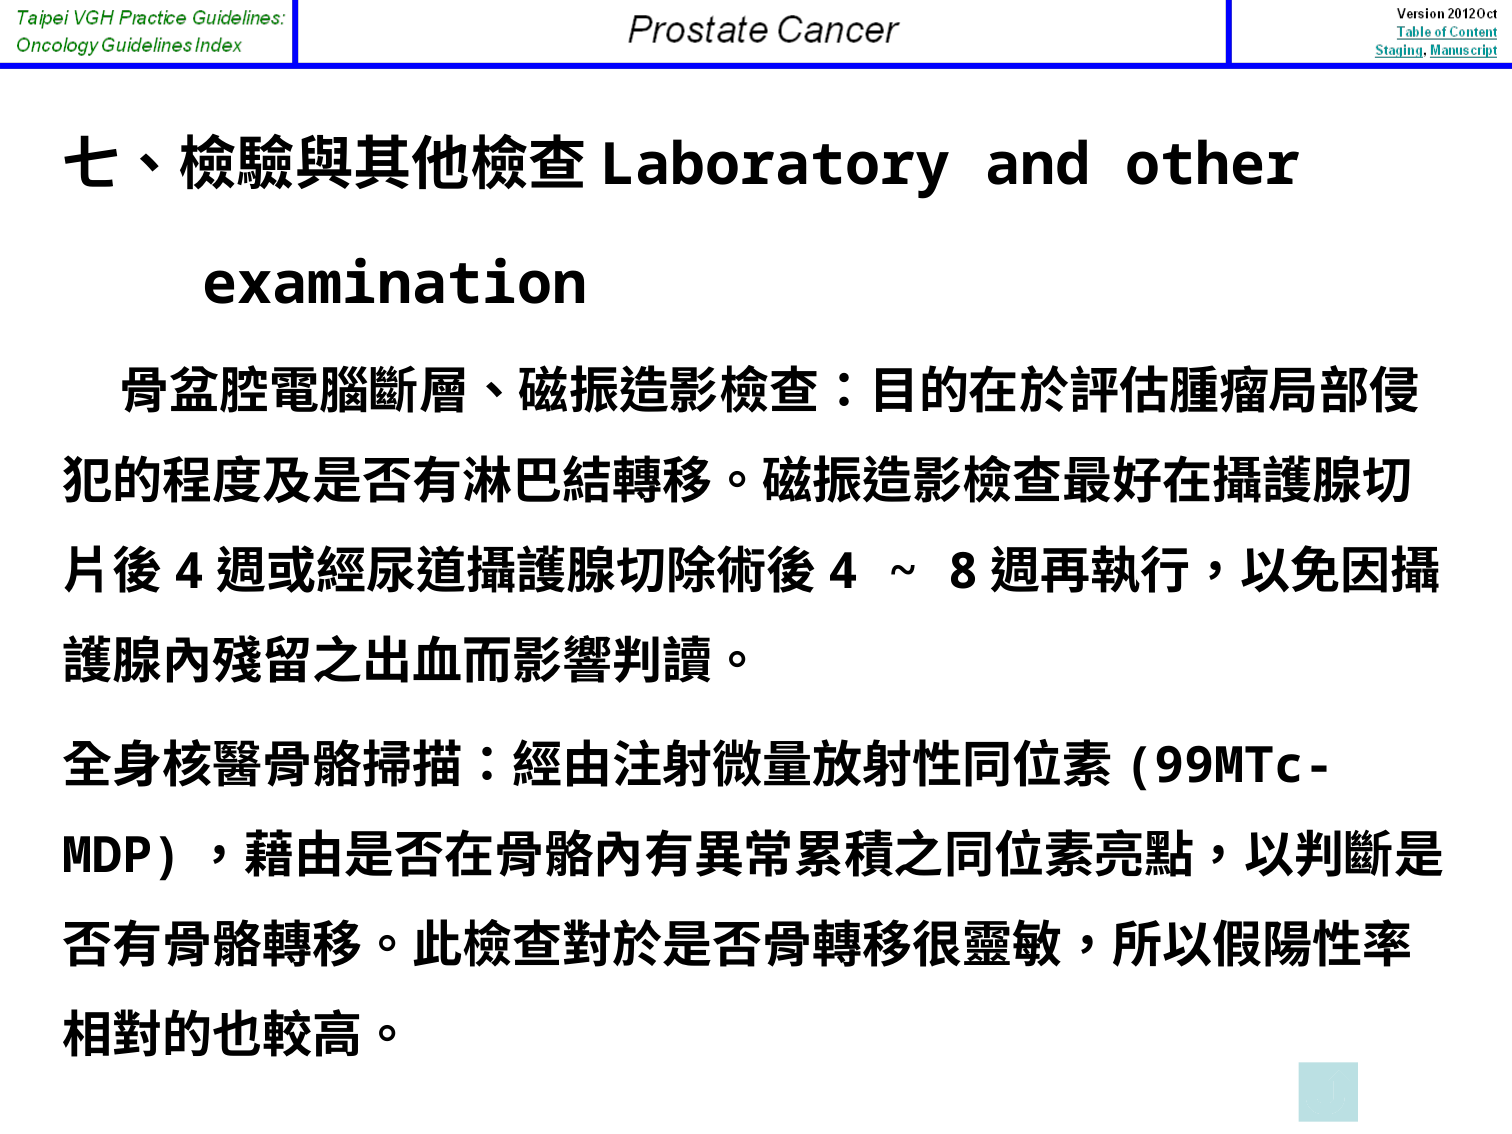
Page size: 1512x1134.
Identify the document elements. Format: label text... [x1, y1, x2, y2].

subtitle 七、檢驗與其他檢查Laboratory and other examination 骨盆腔電腦斷層、磁振造影檢查：目的在於評估腫瘤局部侵犯的程度及是否有淋巴結轉移。磁振造影檢查最好在攝護腺切片後4週或經尿道攝護腺切除術後4 ~ 8週再執行，以免因攝護腺內殘留之出血而影響判讀。 全身核醫骨骼掃描：經由注射微量放射性同位素(99MTc-MDP)，藉由是否在骨骼內有異常累積之同位素亮點，以判斷是否有骨骼轉移。此檢查對於是否骨轉移很靈敏，所以假陽性率相對的也較高。 [47, 83, 1477, 1064]
